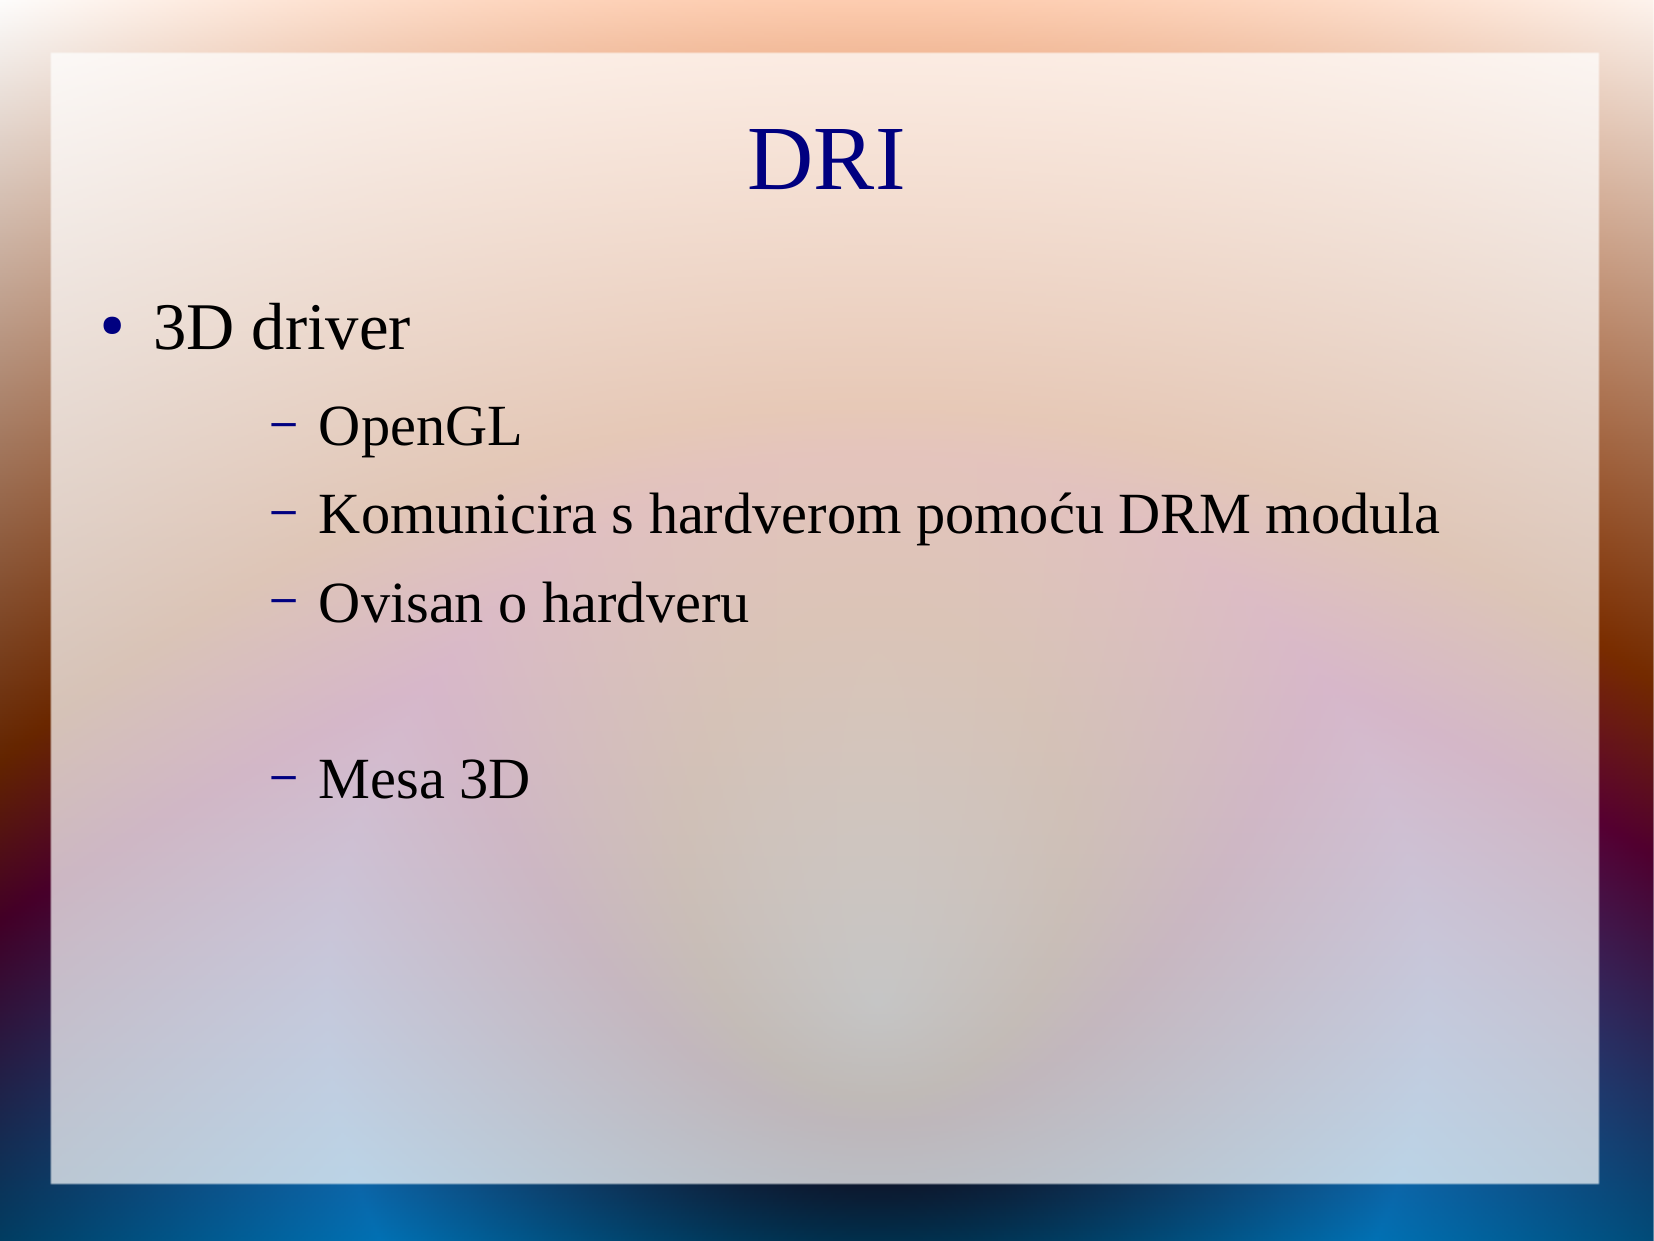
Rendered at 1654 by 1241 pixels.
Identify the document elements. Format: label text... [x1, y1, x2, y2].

list 3D driver OpenGL Komunicira s hardverom pomoću DRM modula Ovisan o hardveru Mesa 3D [82, 290, 1571, 1094]
picture [0, 0, 1654, 1241]
title DRI [82, 62, 1571, 256]
